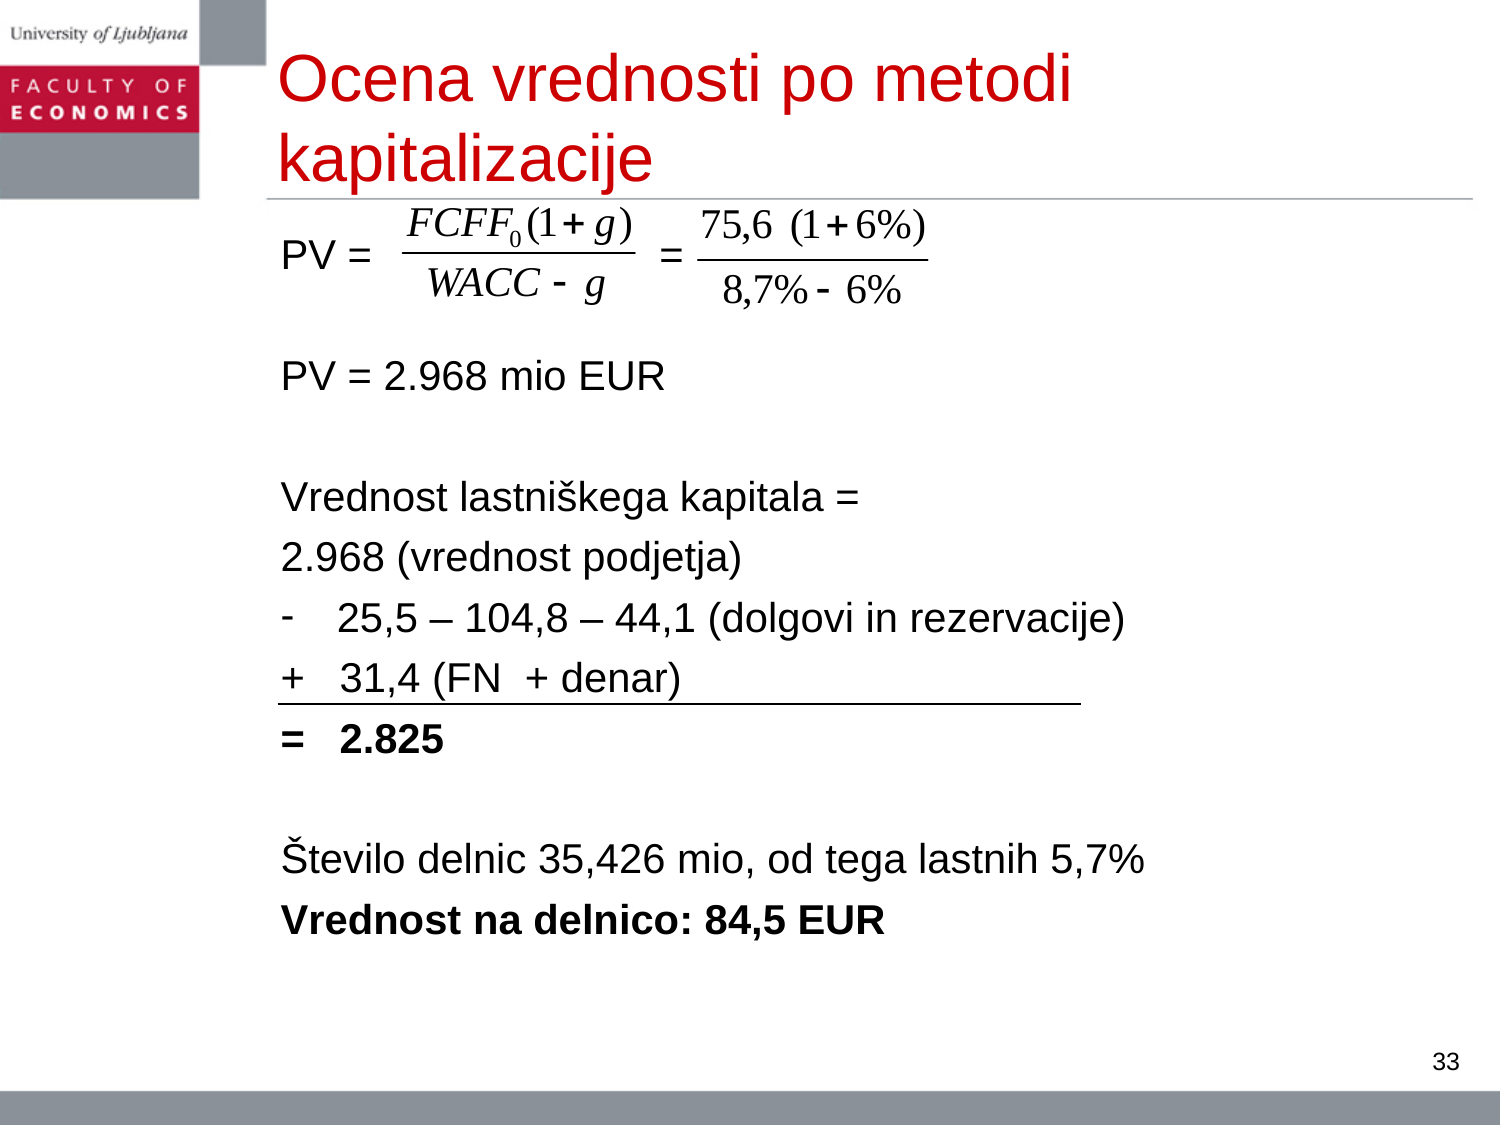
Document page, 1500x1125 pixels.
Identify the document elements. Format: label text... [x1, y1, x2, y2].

title Ocena vrednosti po metodi kapitalizacije [262, 24, 1476, 203]
chart [395, 196, 643, 313]
chart [690, 196, 938, 320]
picture [0, 0, 1500, 1125]
text_box <number> [1162, 1037, 1476, 1101]
list PV = = PV = 2.968 mio EUR Vrednost lastniškega kapitala = 2.968 (vrednost podjetja) 25,5 – 104,8 – 44,1 (dolgovi in rezervacije) + 31,4 (FN + denar) = 2.825 Število delnic 35,426 mio, od tega lastnih 5,7% Vrednost na delnico: 84,5 EUR [265, 220, 1479, 983]
